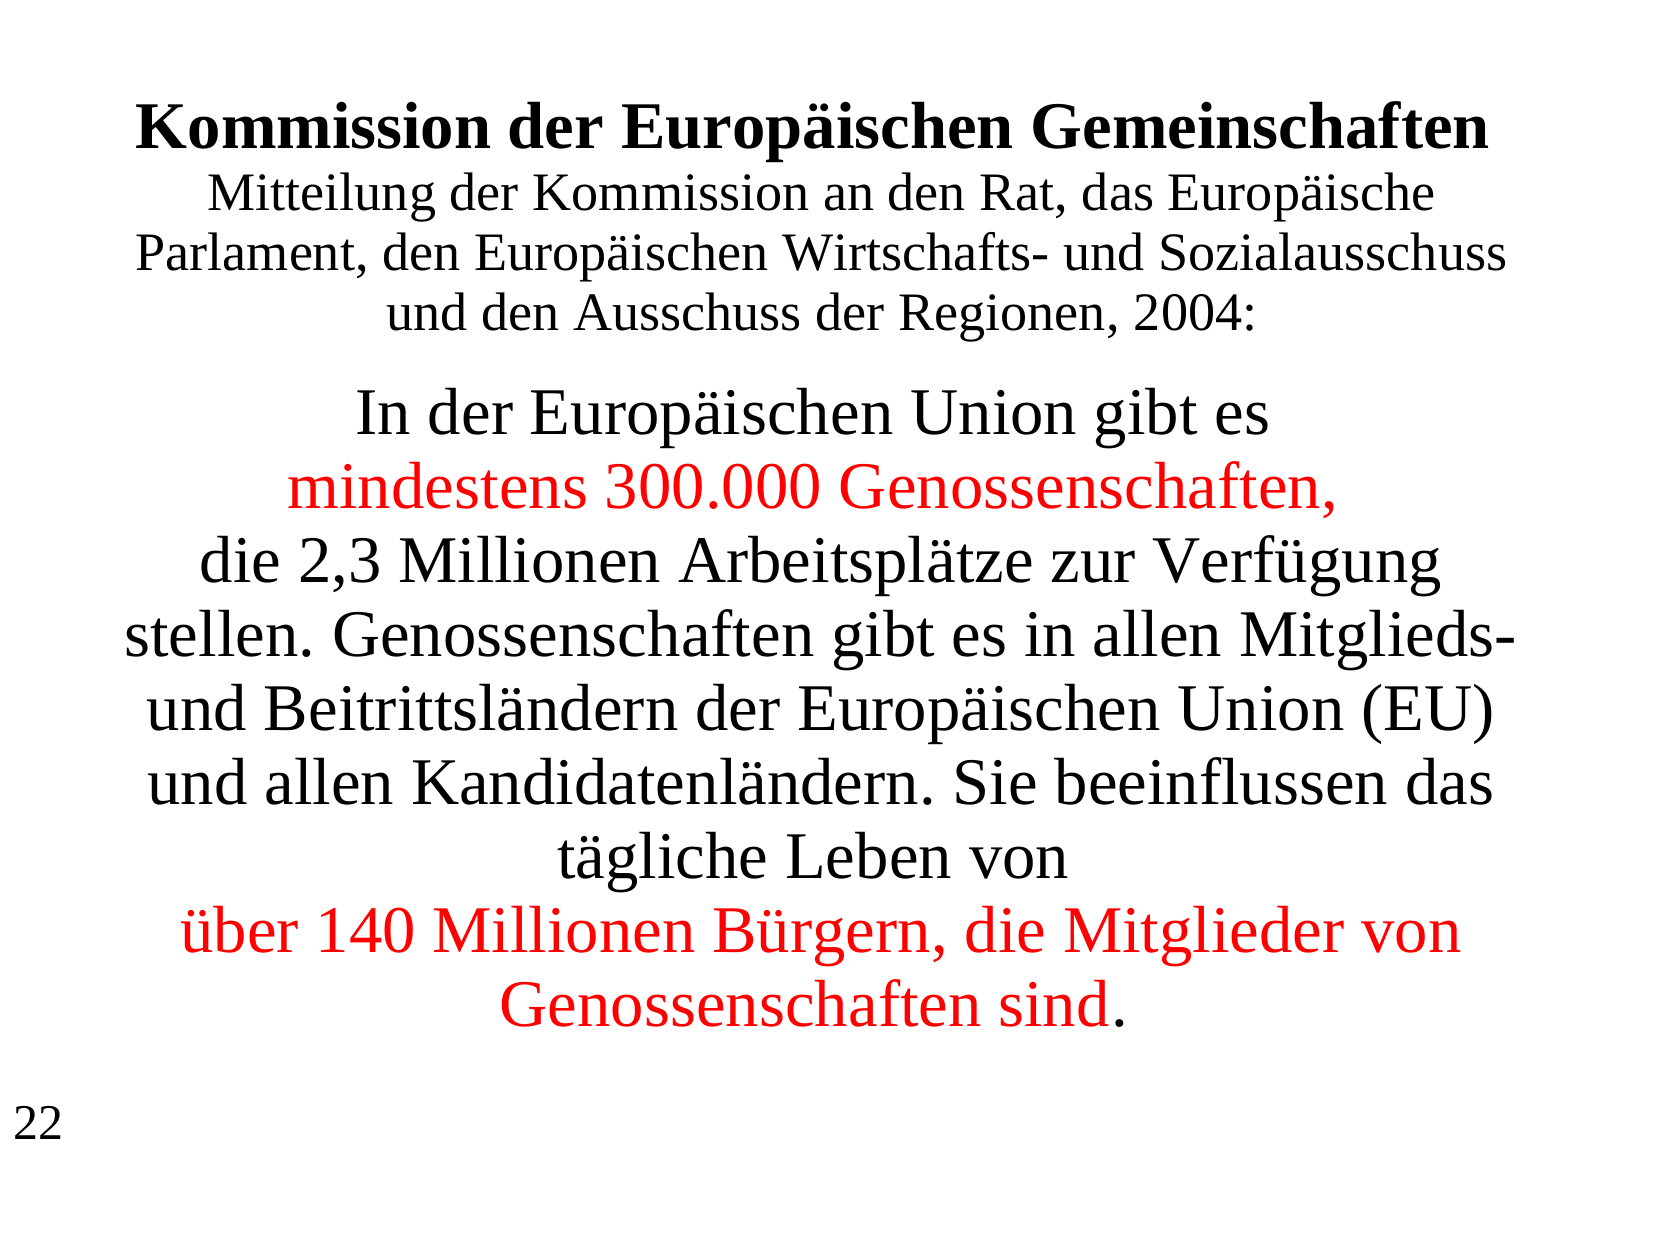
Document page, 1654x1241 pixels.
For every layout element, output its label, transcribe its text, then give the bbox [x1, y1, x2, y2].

text_box <Foliennummer> [13, 1094, 366, 1156]
text_box Kommission der Europäischen Gemeinschaften Mitteilung der Kommission an den Rat, das Europäische Parlament, den Europäischen Wirtschafts- und Sozialausschuss und den Ausschuss der Regionen, 2004: In der Europäischen Union gibt es mindestens 300.000 Genossenschaften, die 2,3 Millionen Arbeitsplätze zur Verfügung stellen. Genossenschaften gibt es in allen Mitglieds- und Beitrittsländern der Europäischen Union (EU) und allen Kandidatenländern. Sie beeinflussen das tägliche Leben von über 140 Millionen Bürgern, die Mitglieder von Genossenschaften sind. [105, 88, 1539, 1167]
